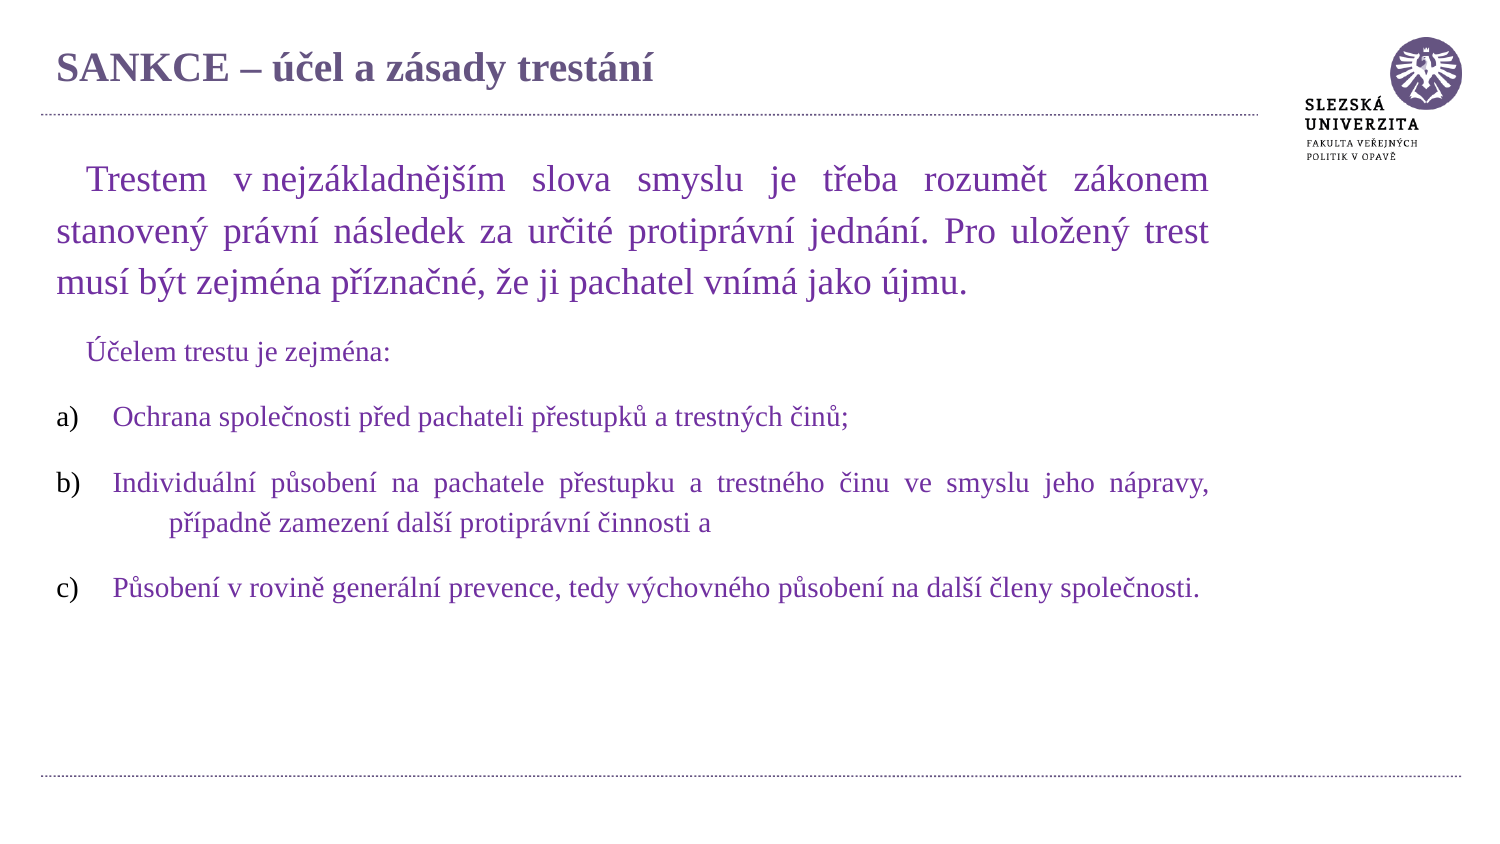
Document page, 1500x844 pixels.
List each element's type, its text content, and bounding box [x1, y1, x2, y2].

title SANKCE – účel a zásady trestání [41, 32, 1325, 116]
text_box Trestem v nejzákladnějším slova smyslu je třeba rozumět zákonem stanovený právní následek za určité protiprávní jednání. Pro uložený trest musí být zejména příznačné, že ji pachatel vnímá jako újmu. Účelem trestu je zejména: Ochrana společnosti před pachateli přestupků a trestných činů; Individuální působení na pachatele přestupku a trestného činu ve smyslu jeho nápravy, případně zamezení další protiprávní činnosti a Působení v rovině generální prevence, tedy výchovného působení na další členy společnosti. [41, 139, 1226, 844]
